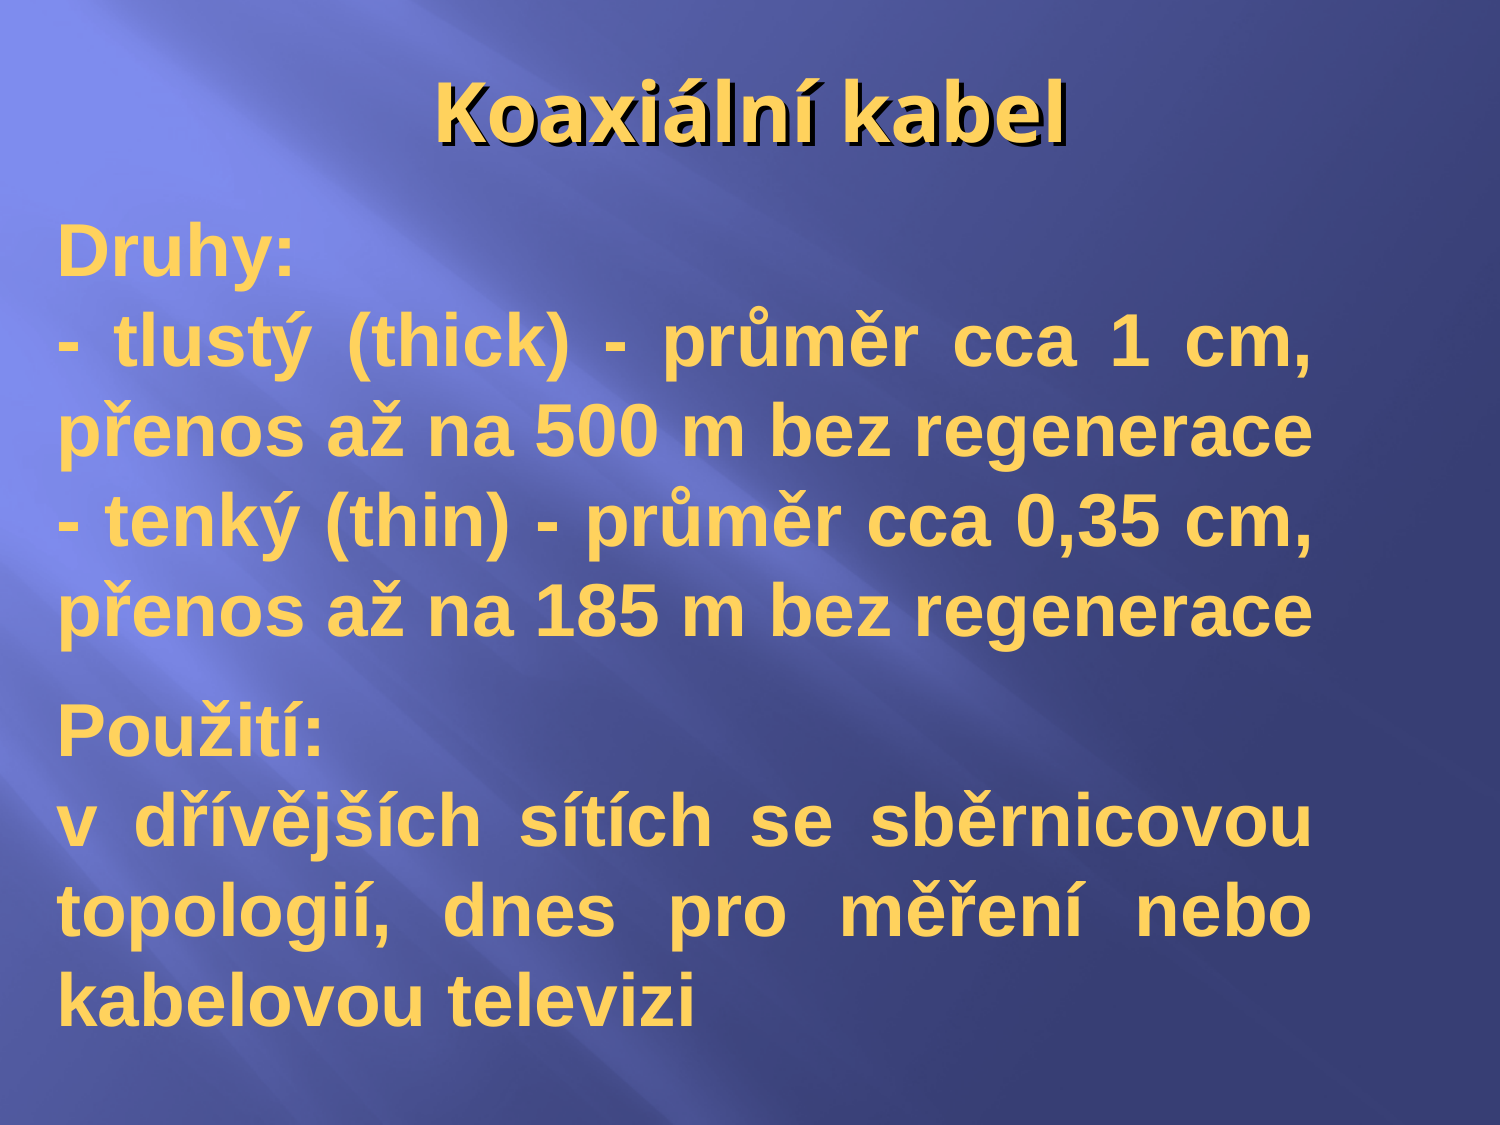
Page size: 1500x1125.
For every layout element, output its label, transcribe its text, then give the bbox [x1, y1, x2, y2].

text_box Druhy: - tlustý (thick) - průměr cca 1 cm, přenos až na 500 m bez regenerace - tenký (thin) - průměr cca 0,35 cm, přenos až na 185 m bez regenerace Použití: v dřívějších sítích se sběrnicovou topologií, dnes pro měření nebo kabelovou televizi [41, 172, 1459, 1071]
title Koaxiální kabel [64, 45, 1436, 172]
